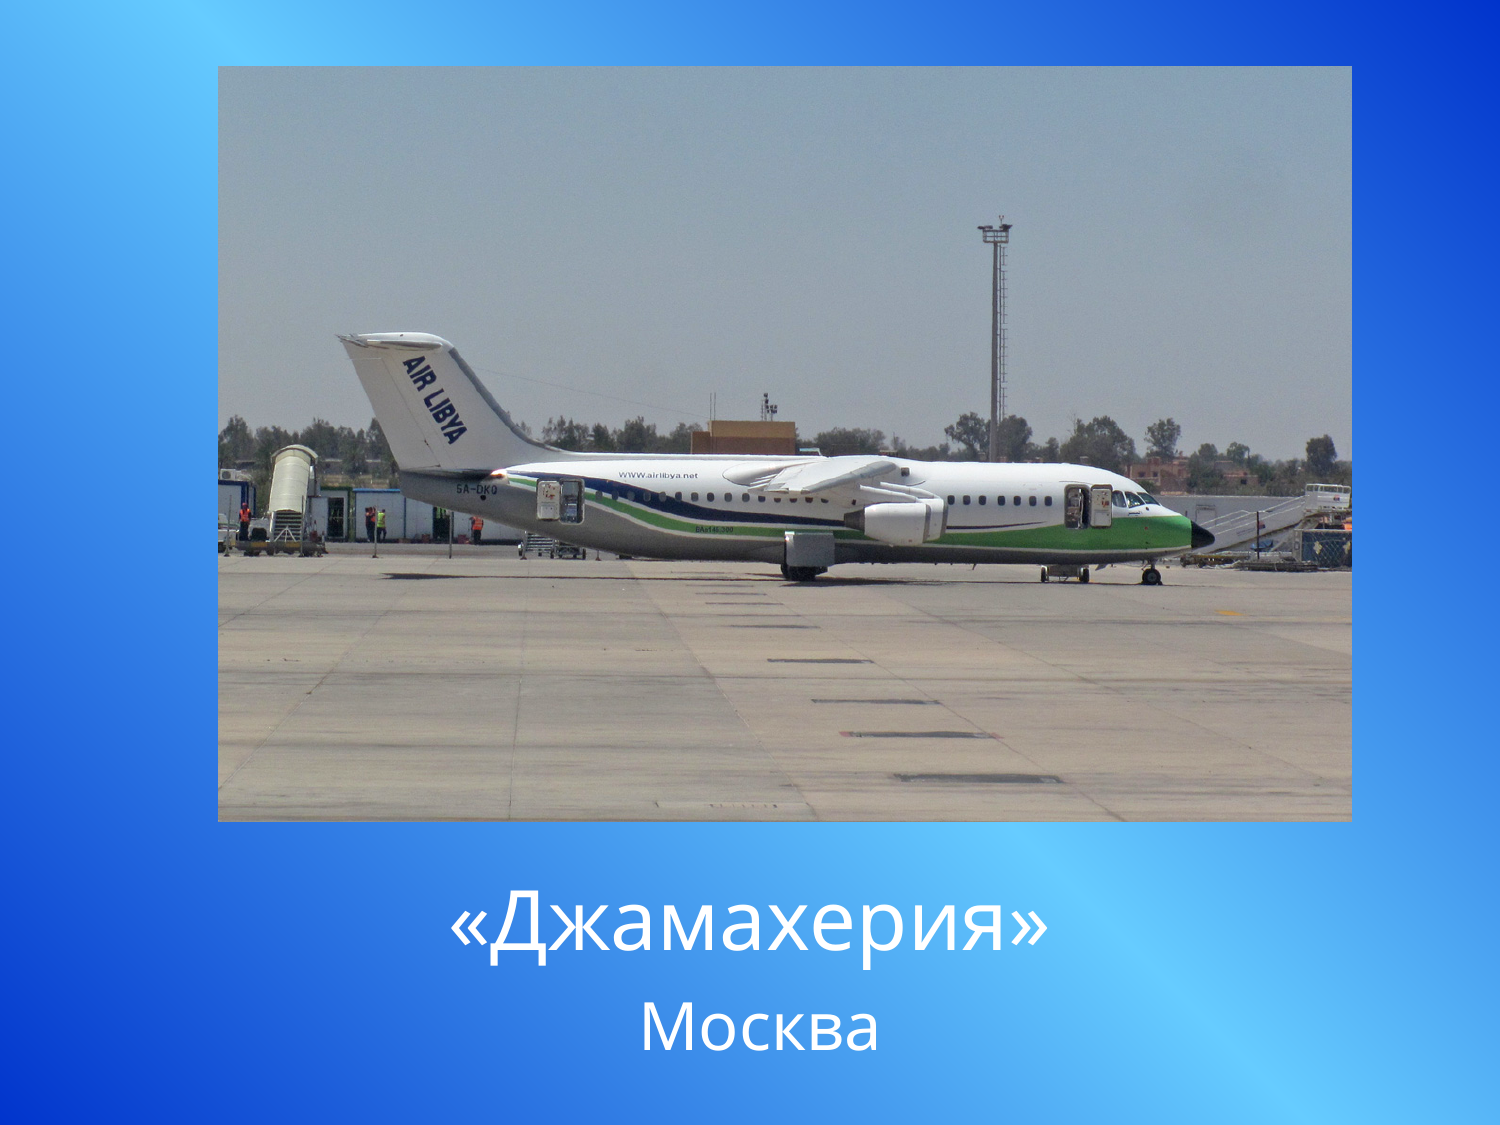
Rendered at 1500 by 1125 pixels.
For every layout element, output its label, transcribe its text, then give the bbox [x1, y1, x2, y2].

text_box «Джамахерия» Москва [112, 846, 1388, 1088]
picture [218, 66, 1352, 822]
